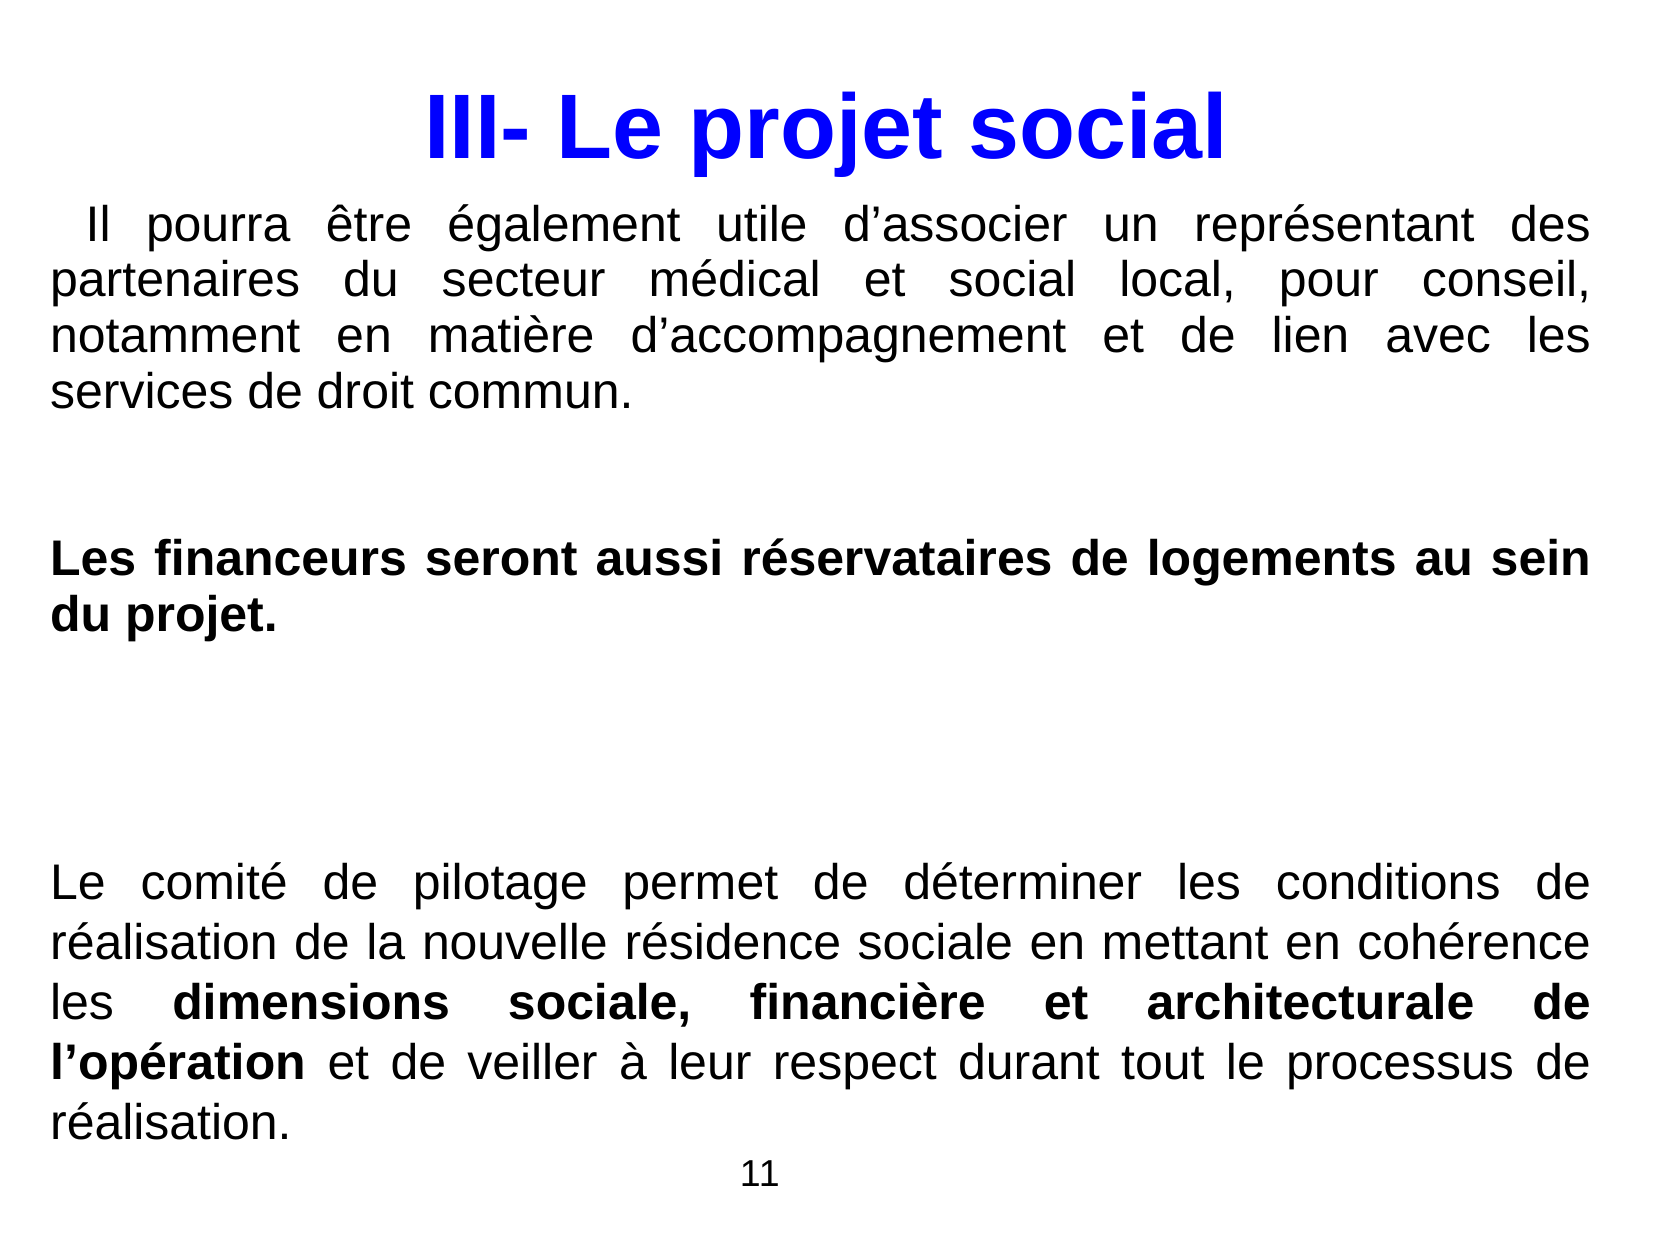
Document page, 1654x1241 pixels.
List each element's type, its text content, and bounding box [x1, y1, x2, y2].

text_box Il pourra être également utile d’associer un représentant des partenaires du secteur médical et social local, pour conseil, notamment en matière d’accompagnement et de lien avec les services de droit commun. Les financeurs seront aussi réservataires de logements au sein du projet. Le comité de pilotage permet de déterminer les conditions de réalisation de la nouvelle résidence sociale en mettant en cohérence les dimensions sociale, financière et architecturale de l’opération et de veiller à leur respect durant tout le processus de réalisation. [35, 188, 1607, 1241]
text_box <numéro> [446, 1145, 1075, 1221]
text_box <numéro> [528, 1133, 1158, 1209]
title III- Le projet social [82, 23, 1571, 231]
